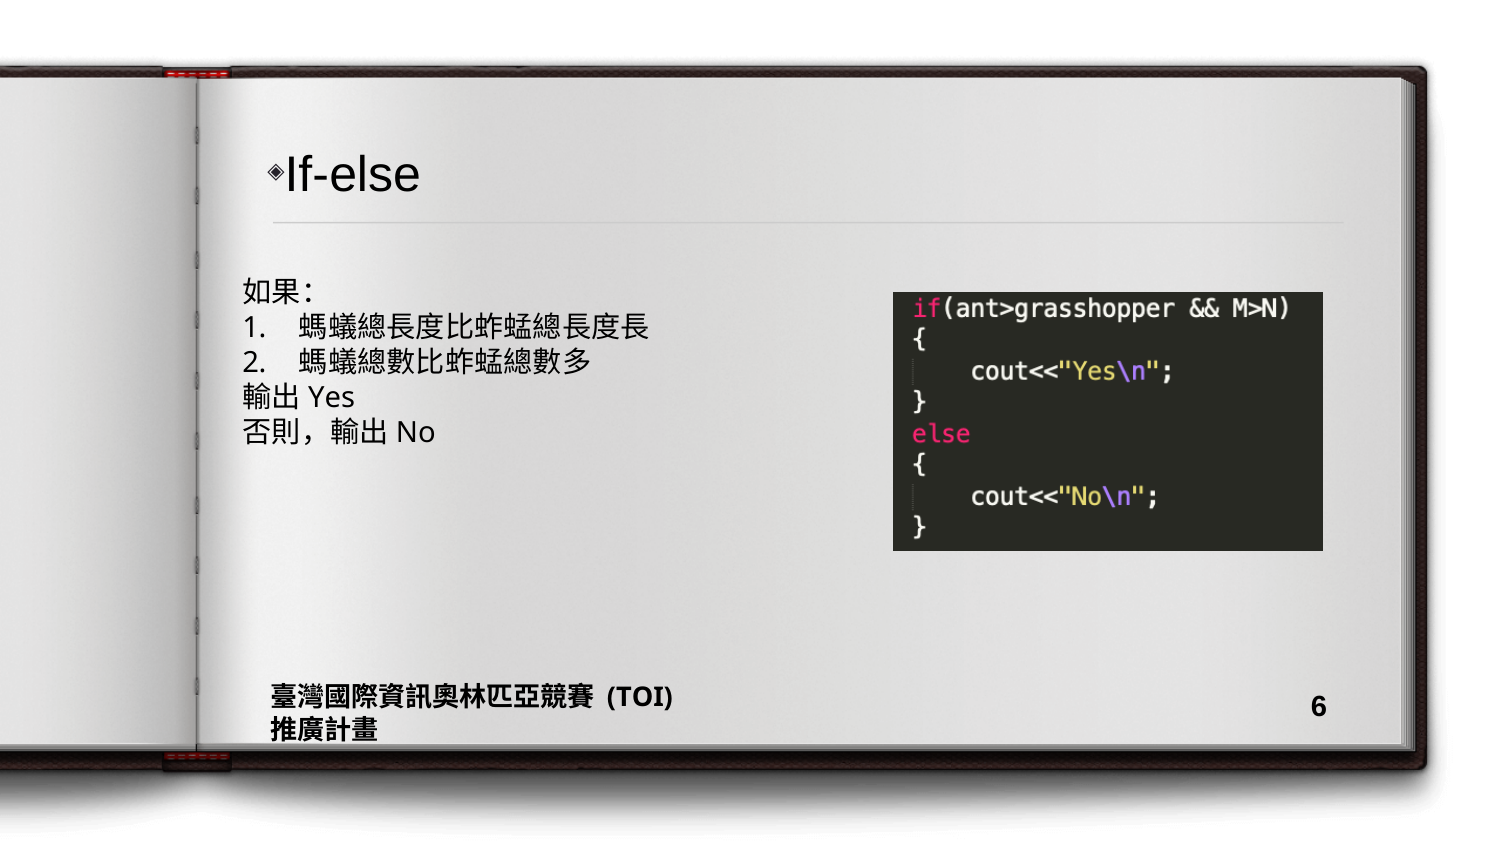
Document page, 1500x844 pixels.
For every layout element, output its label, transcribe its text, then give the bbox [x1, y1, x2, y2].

picture [893, 292, 1323, 552]
text_box If-else [252, 126, 1194, 216]
text_box [1295, 672, 1386, 737]
text_box 如果： 螞蟻總長度比蚱蜢總長度長 螞蟻總數比蚱蜢總數多 輸出Yes 否則，輸出No [228, 266, 1218, 604]
